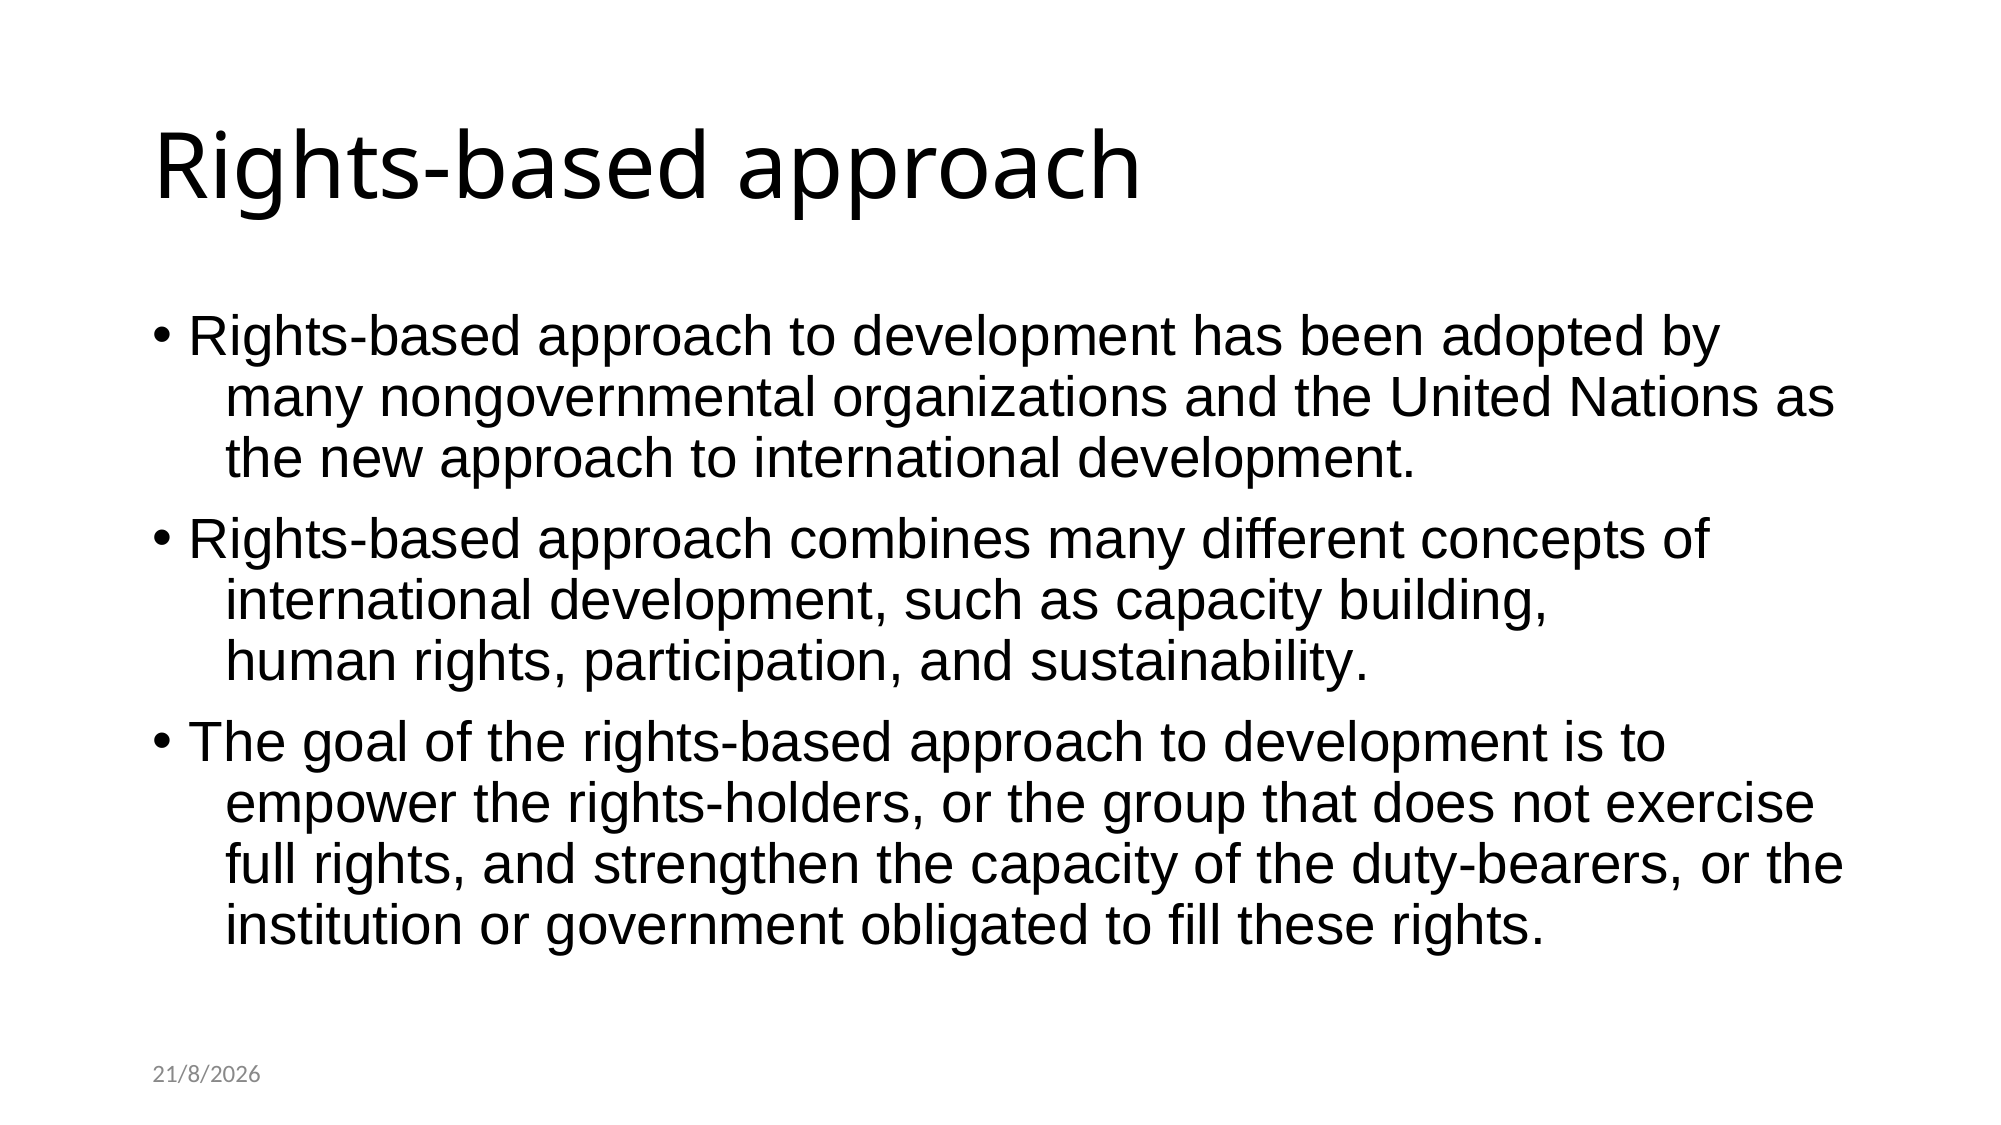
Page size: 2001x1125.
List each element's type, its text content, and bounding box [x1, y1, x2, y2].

list Rights-based approach to development has been adopted by many nongovernmental organizations and the United Nations as the new approach to international development. Rights-based approach combines many different concepts of international development, such as capacity building, human rights, participation, and sustainability. The goal of the rights-based approach to development is to empower the rights-holders, or the group that does not exercise full rights, and strengthen the capacity of the duty-bearers, or the institution or government obligated to fill these rights. [137, 299, 1863, 1014]
text_box 15/3/2022 [137, 1042, 588, 1103]
title Rights-based approach [137, 59, 1863, 278]
